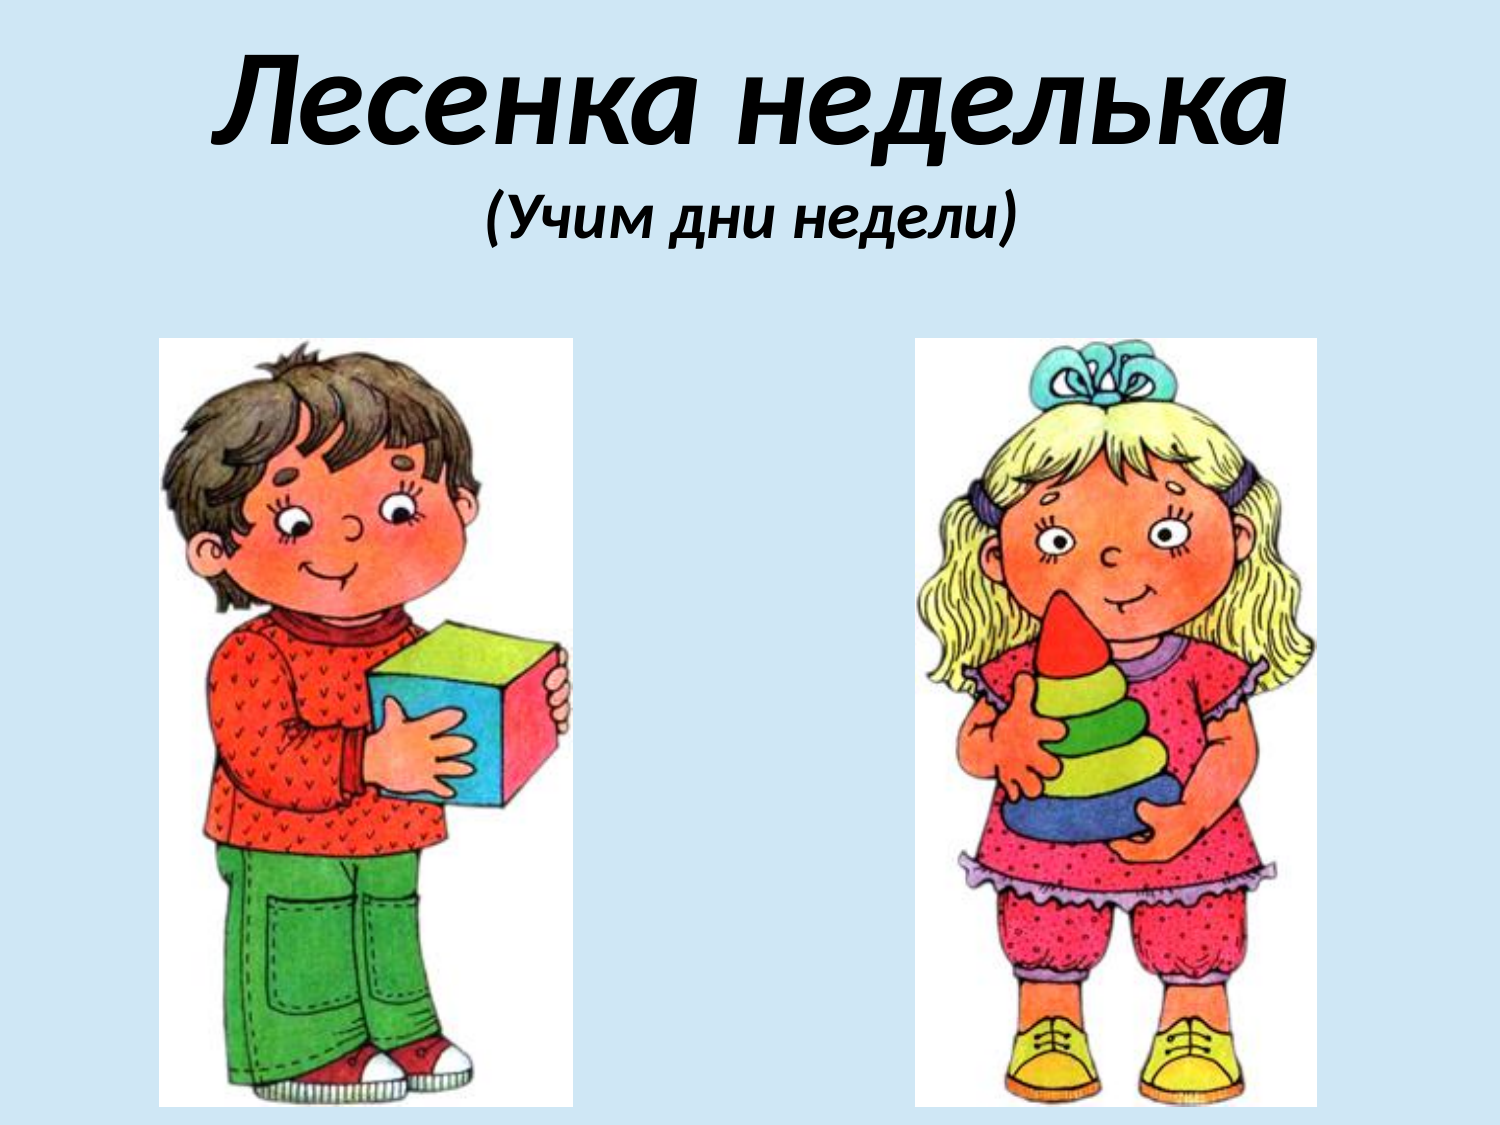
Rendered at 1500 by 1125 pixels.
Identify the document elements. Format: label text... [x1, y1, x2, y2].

picture [159, 339, 573, 1108]
picture [915, 338, 1317, 1108]
title Лесенка неделька (Учим дни недели) [76, 0, 1427, 339]
